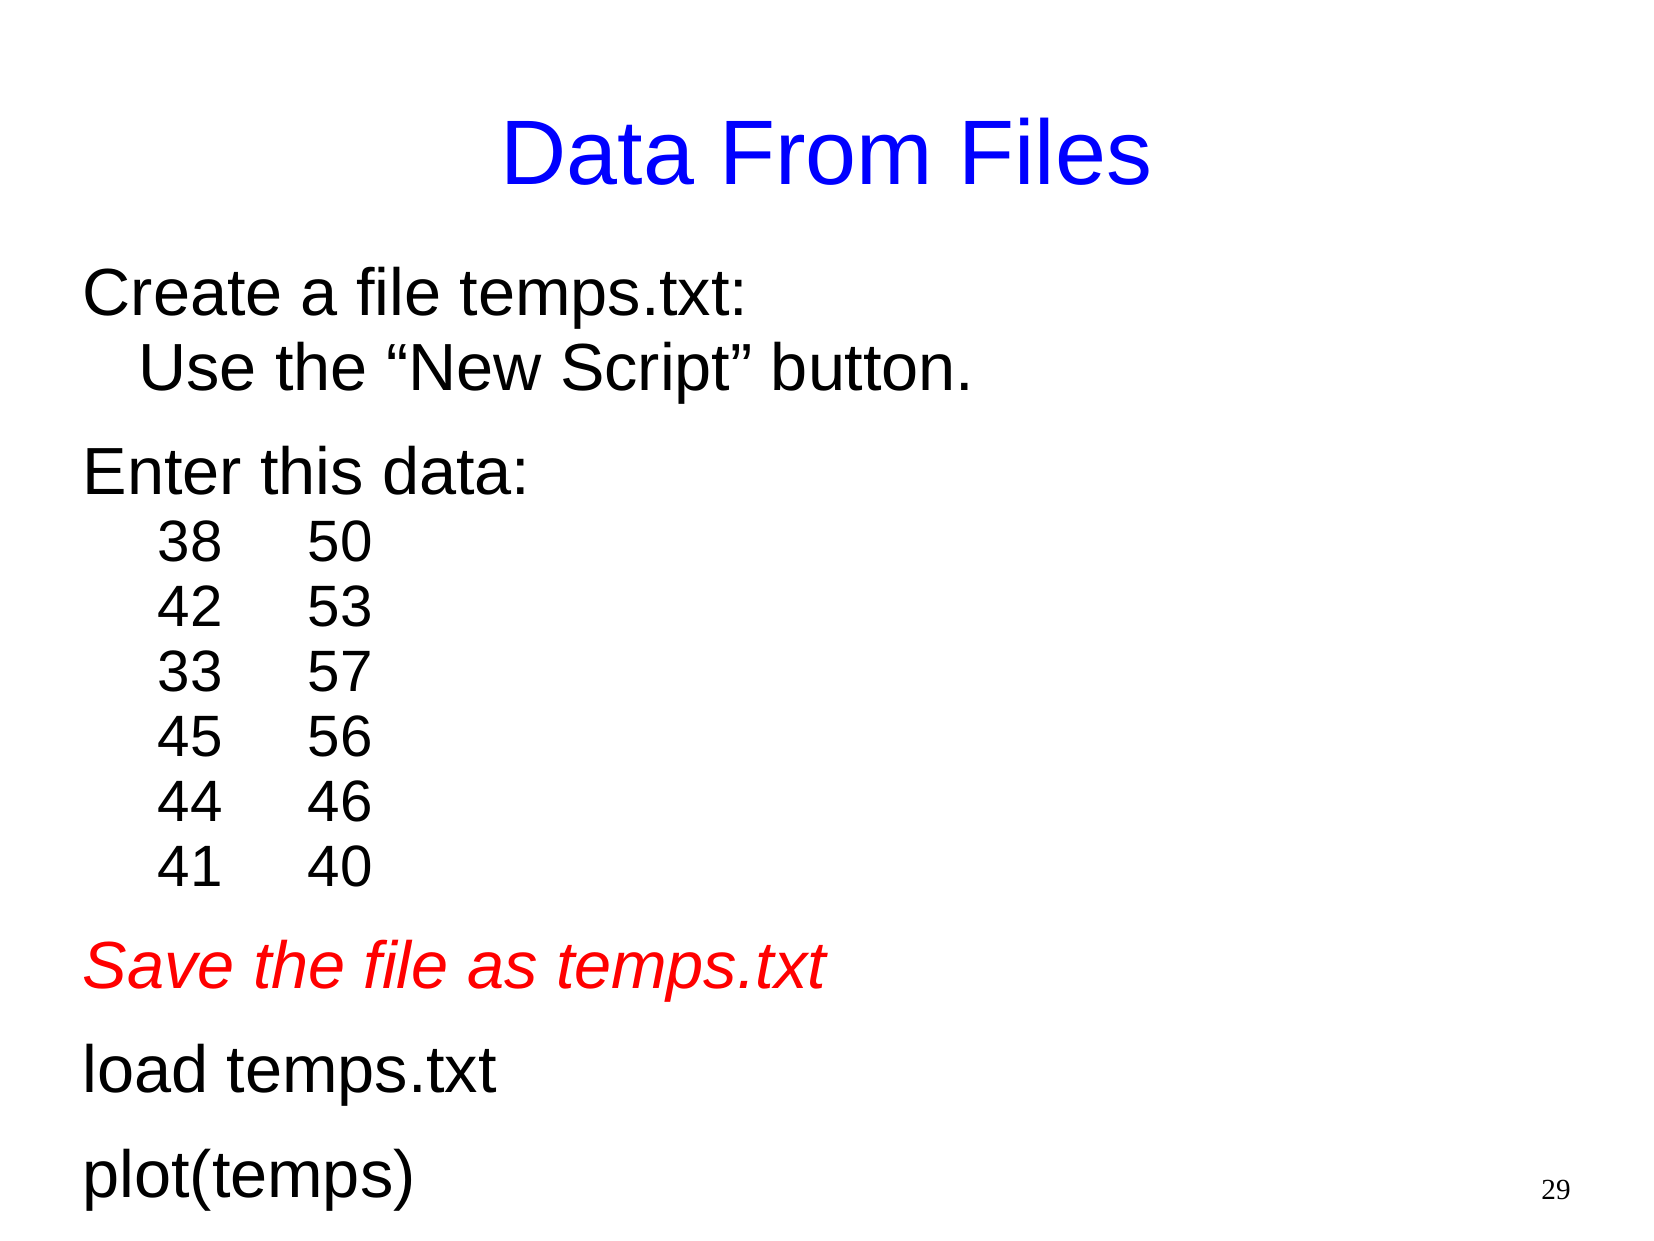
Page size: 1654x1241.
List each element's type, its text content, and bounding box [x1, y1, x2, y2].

title Data From Files [82, 56, 1571, 250]
list Create a file temps.txt: Use the “New Script” button. Enter this data: 38 50 42 53 33 57 45 56 44 46 41 40 Save the file as temps.txt load temps.txt plot(temps) [82, 254, 1571, 1214]
